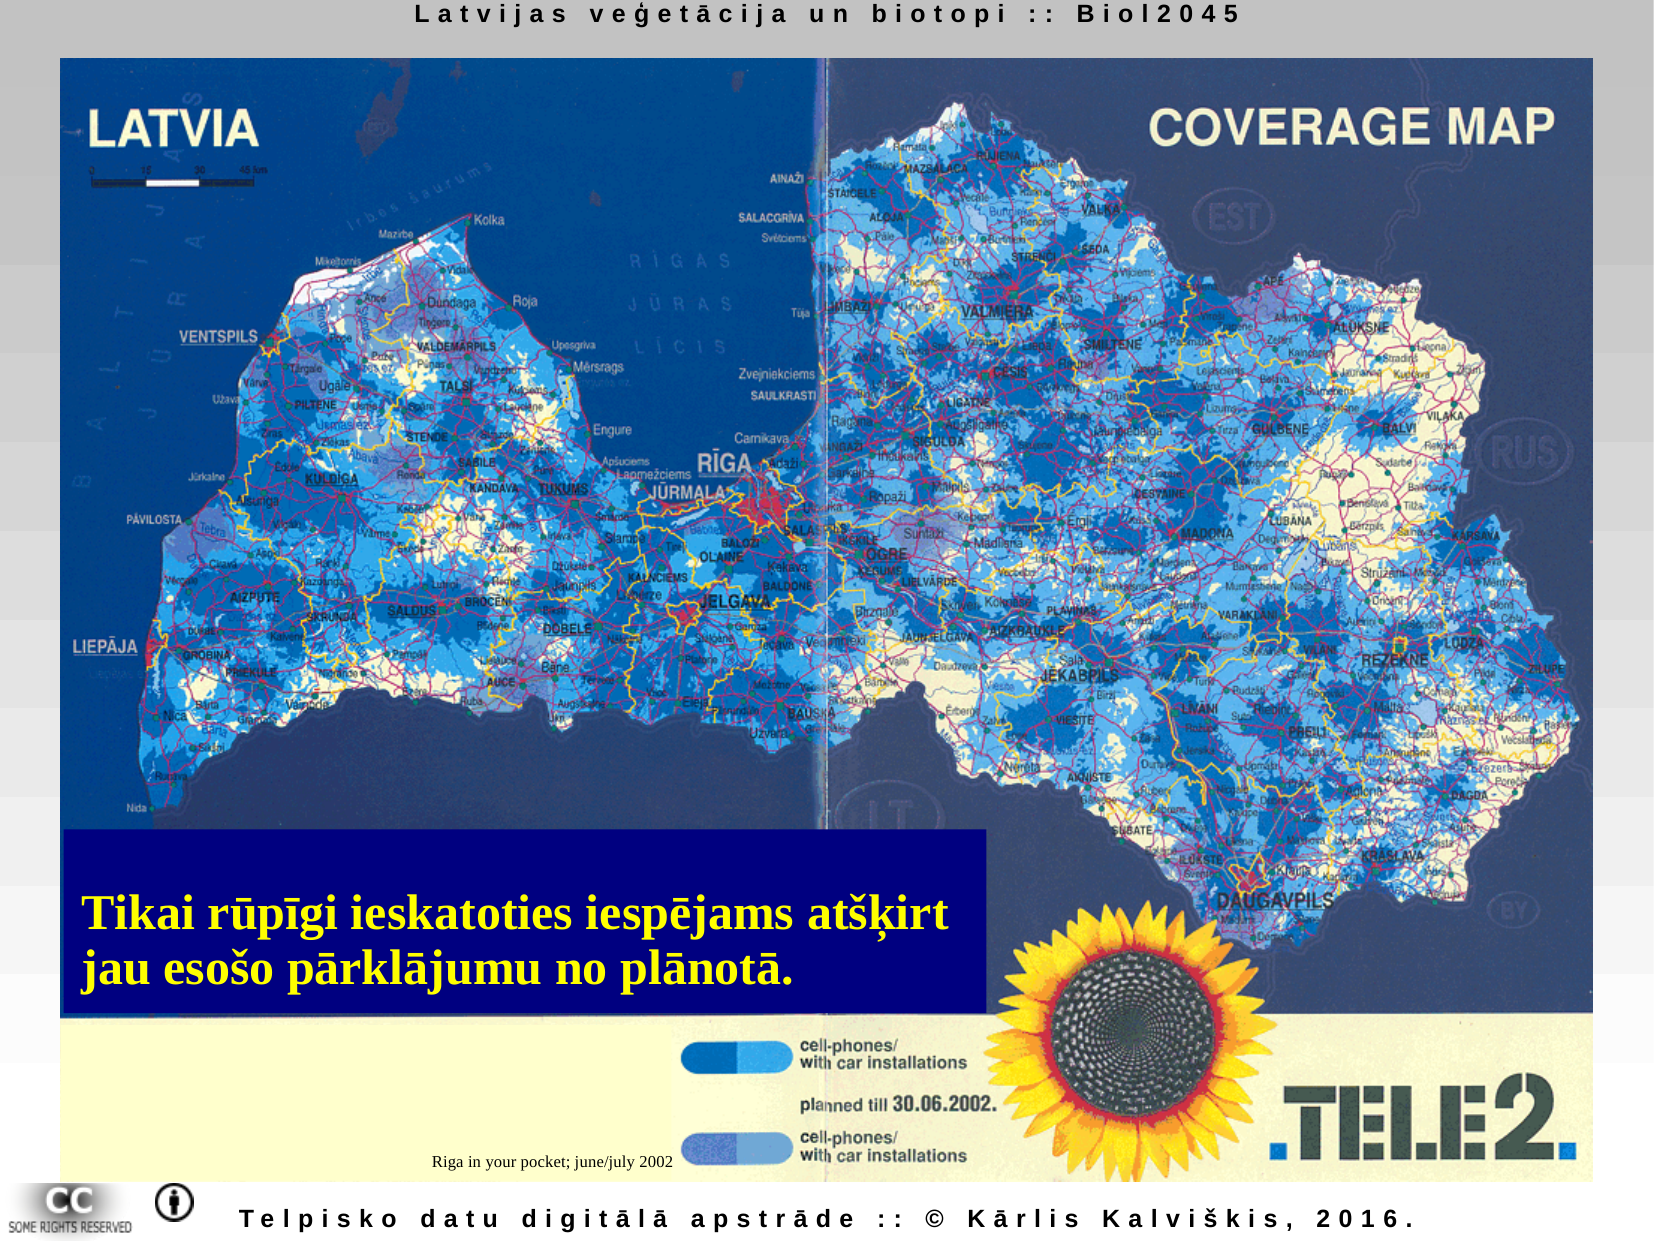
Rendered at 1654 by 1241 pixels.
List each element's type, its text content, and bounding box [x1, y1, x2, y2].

text_box Riga in your pocket; june/july 2002 [72, 1146, 674, 1171]
picture [0, 0, 1654, 1241]
text_box [60, 1025, 672, 1181]
text_box Tikai rūpīgi ieskatoties iespējams atšķirt jau esošo pārklājumu no plānotā. [63, 829, 987, 1014]
